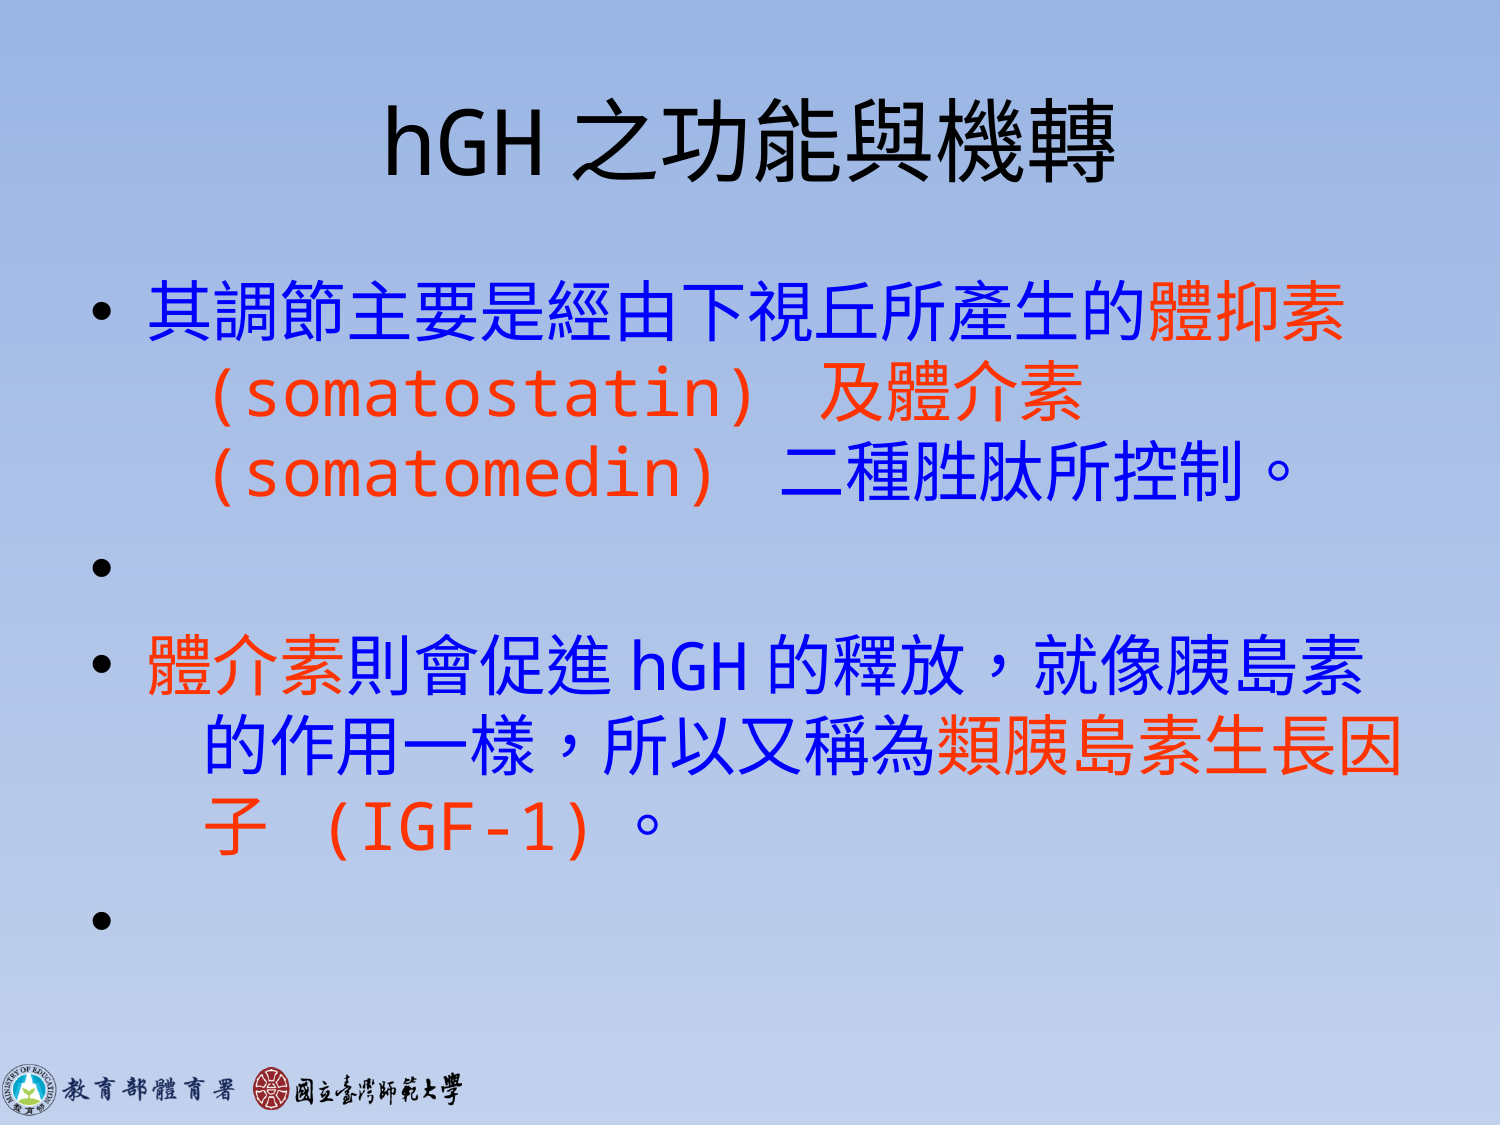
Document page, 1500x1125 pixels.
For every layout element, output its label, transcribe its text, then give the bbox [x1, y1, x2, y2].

list 其調節主要是經由下視丘所產生的體抑素 (somatostatin) 及體介素 (somatomedin) 二種胜肽所控制。 體介素則會促進hGH的釋放，就像胰島素的作用一樣，所以又稱為類胰島素生長因子 (IGF-1)。 [75, 262, 1426, 1005]
title hGH之功能與機轉 [75, 45, 1426, 233]
